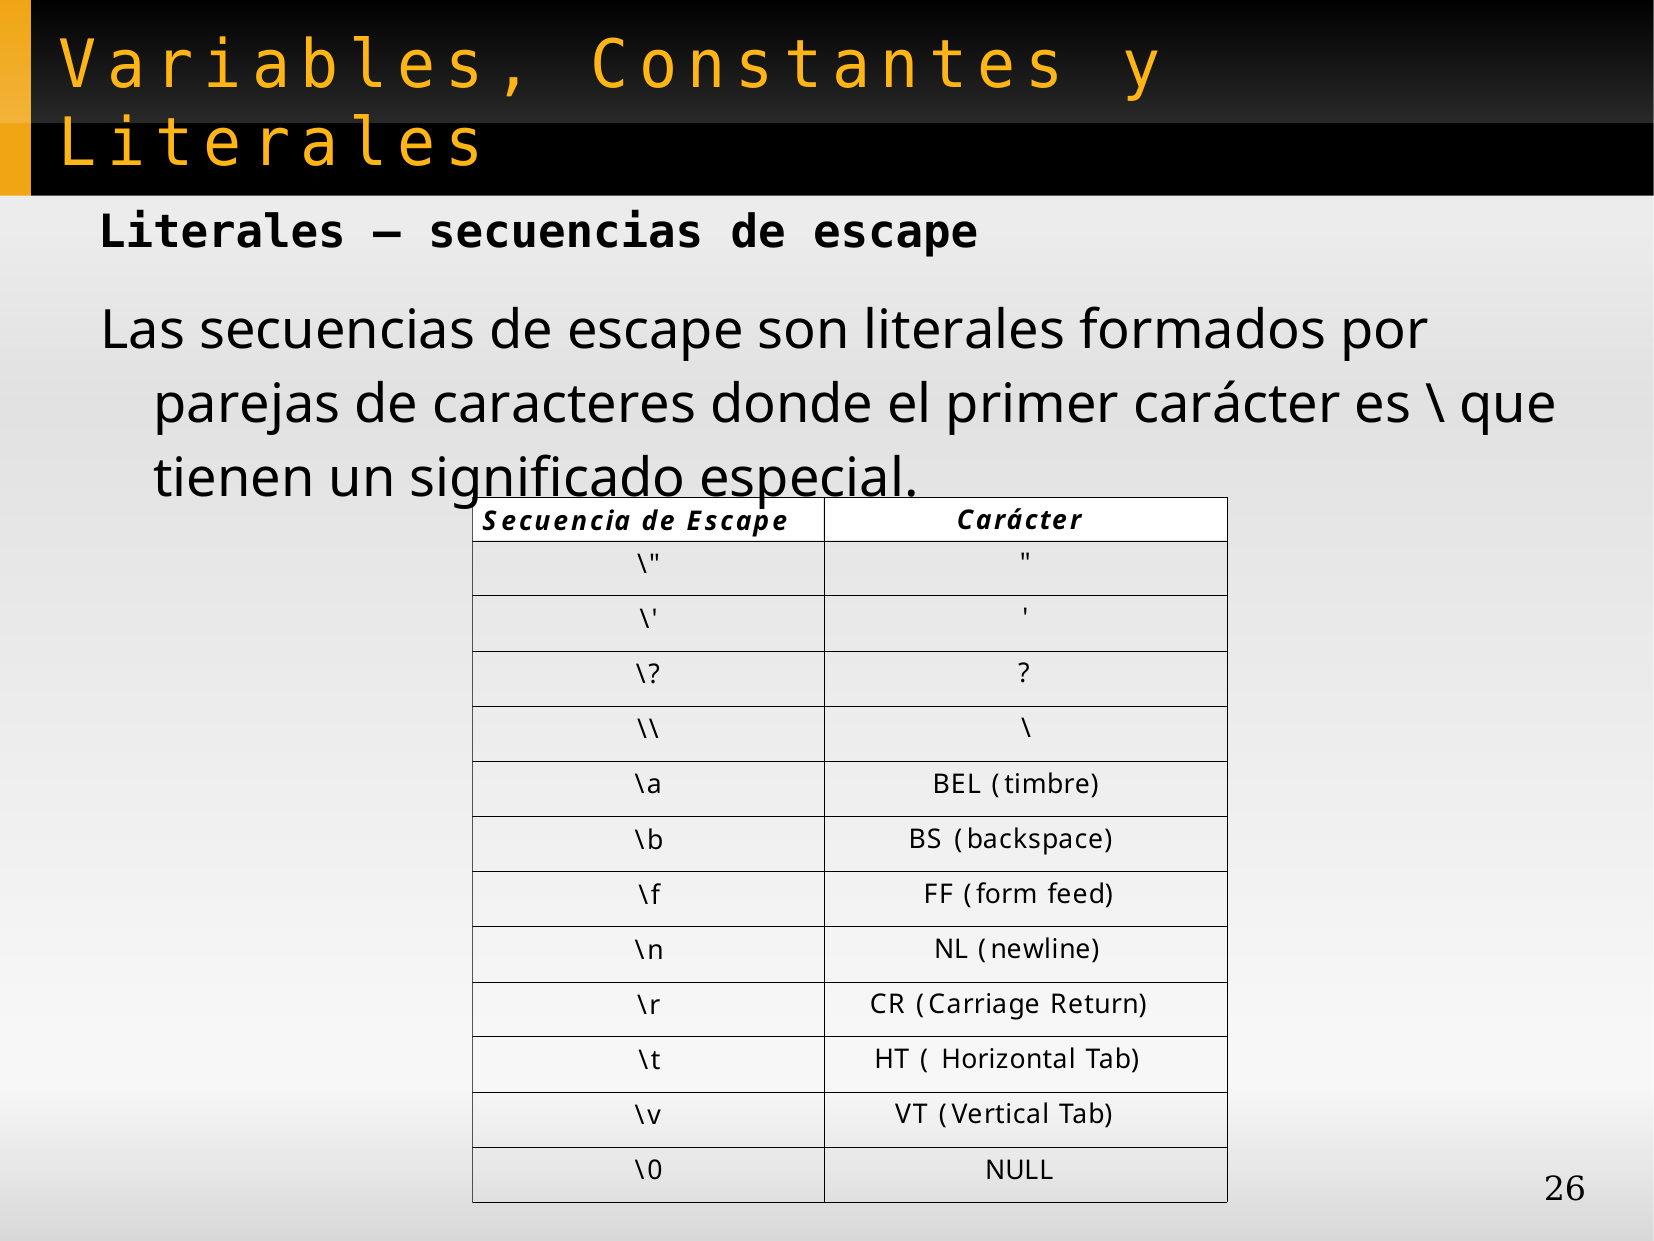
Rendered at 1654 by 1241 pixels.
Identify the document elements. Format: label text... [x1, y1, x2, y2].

picture [0, 0, 1654, 1241]
title Variables, Constantes y Literales [59, 25, 1506, 182]
list Las secuencias de escape son literales formados por parejas de caracteres donde el primer carácter es \ que tienen un significado especial. [82, 290, 1571, 1109]
text_box Literales – secuencias de escape [83, 197, 993, 266]
chart [472, 1109, 1270, 1241]
